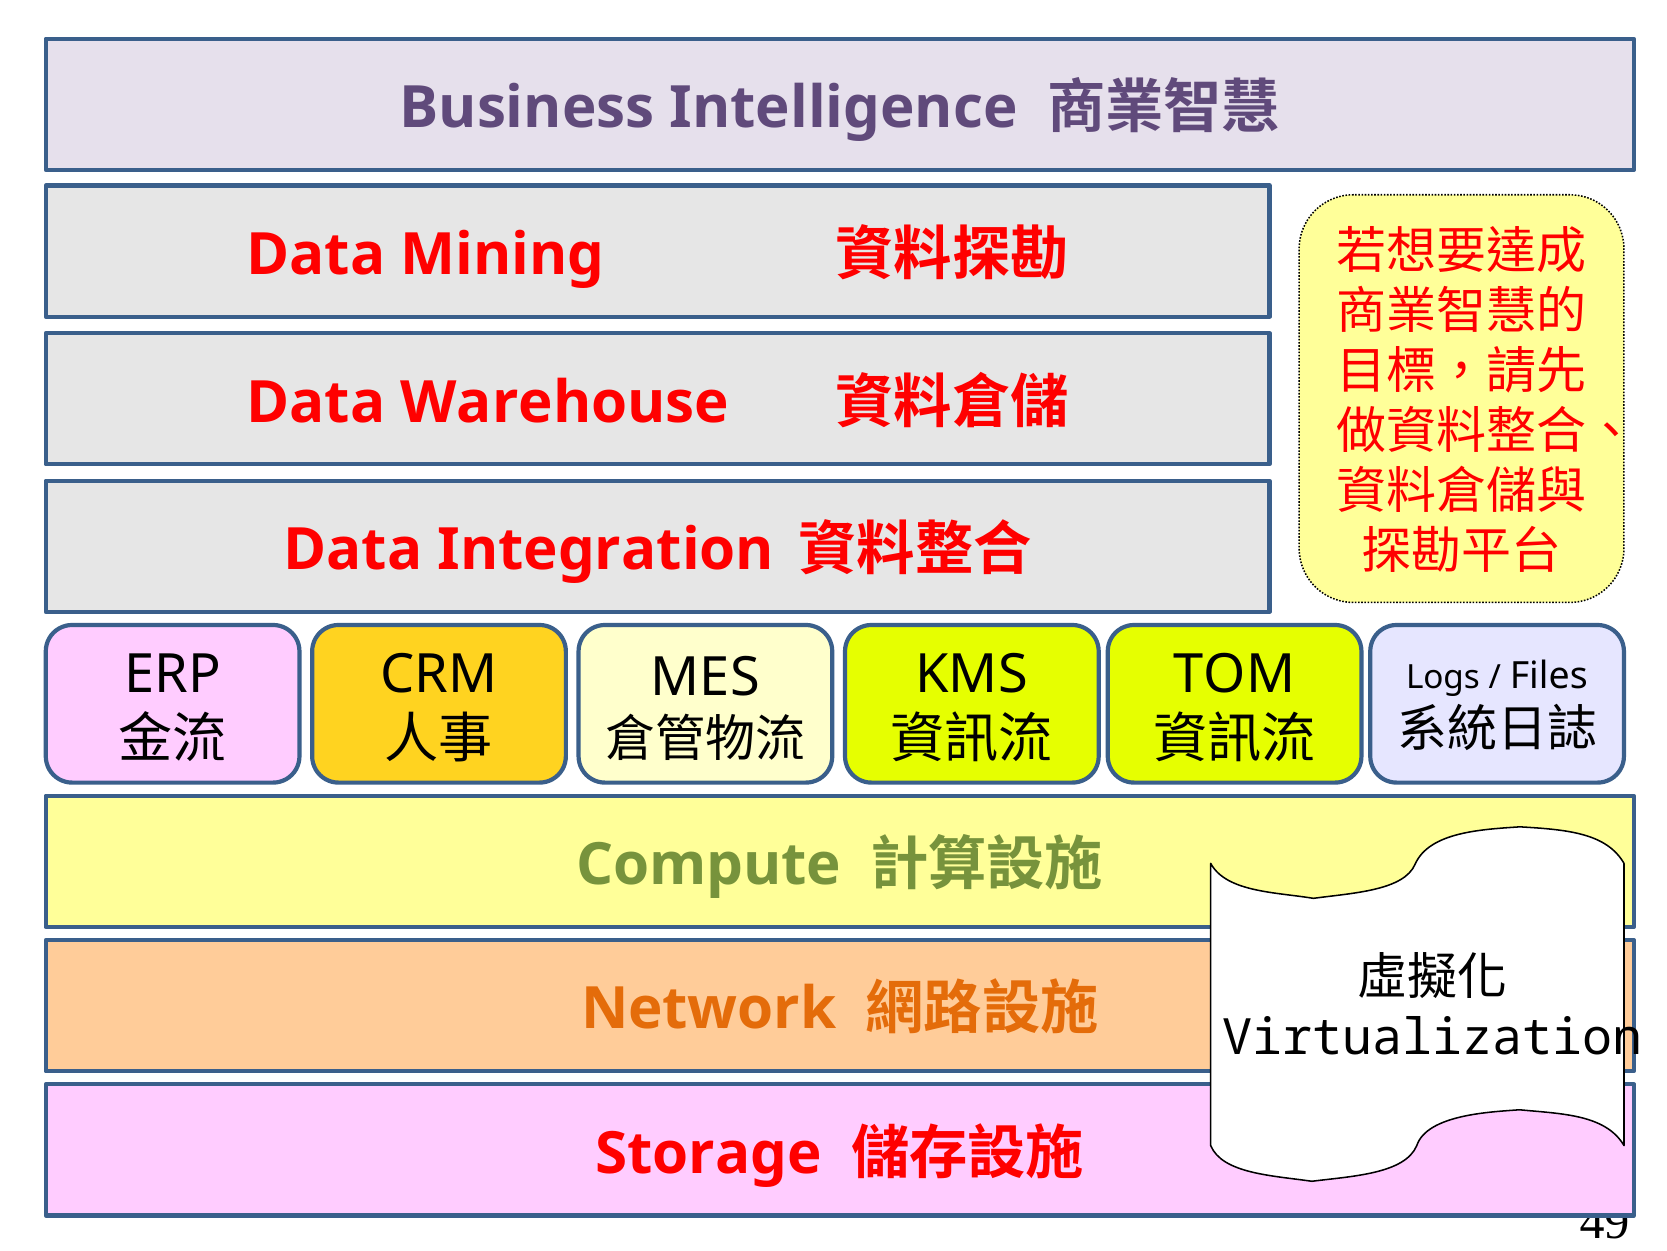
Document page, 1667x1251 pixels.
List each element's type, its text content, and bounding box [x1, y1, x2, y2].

text_box Logs / Files 系統日誌 [1370, 624, 1624, 783]
text_box Compute 計算設施 [45, 795, 1634, 928]
text_box 若想要達成商業智慧的目標，請先做資料整合、資料倉儲與探勘平台 [1299, 194, 1624, 603]
text_box Data Integration 資料整合 [45, 480, 1270, 612]
text_box Storage 儲存設施 [45, 1084, 1634, 1216]
text_box Data Mining 資料探勘 [45, 185, 1270, 317]
text_box TOM 資訊流 [1107, 624, 1362, 783]
text_box 虛擬化 Virtualization [1210, 826, 1625, 1182]
text_box MES 倉管物流 [578, 624, 833, 783]
text_box Network 網路設施 [45, 940, 1210, 1072]
text_box Data Warehouse 資料倉儲 [45, 333, 1270, 465]
text_box Network 網路設施 [1625, 940, 1634, 1027]
text_box CRM 人事 [312, 624, 566, 783]
text_box Network 網路設施 [1625, 1030, 1634, 1072]
text_box ERP 金流 [45, 624, 300, 783]
text_box Business Intelligence 商業智慧 [45, 38, 1634, 171]
text_box KMS 資訊流 [845, 624, 1099, 783]
